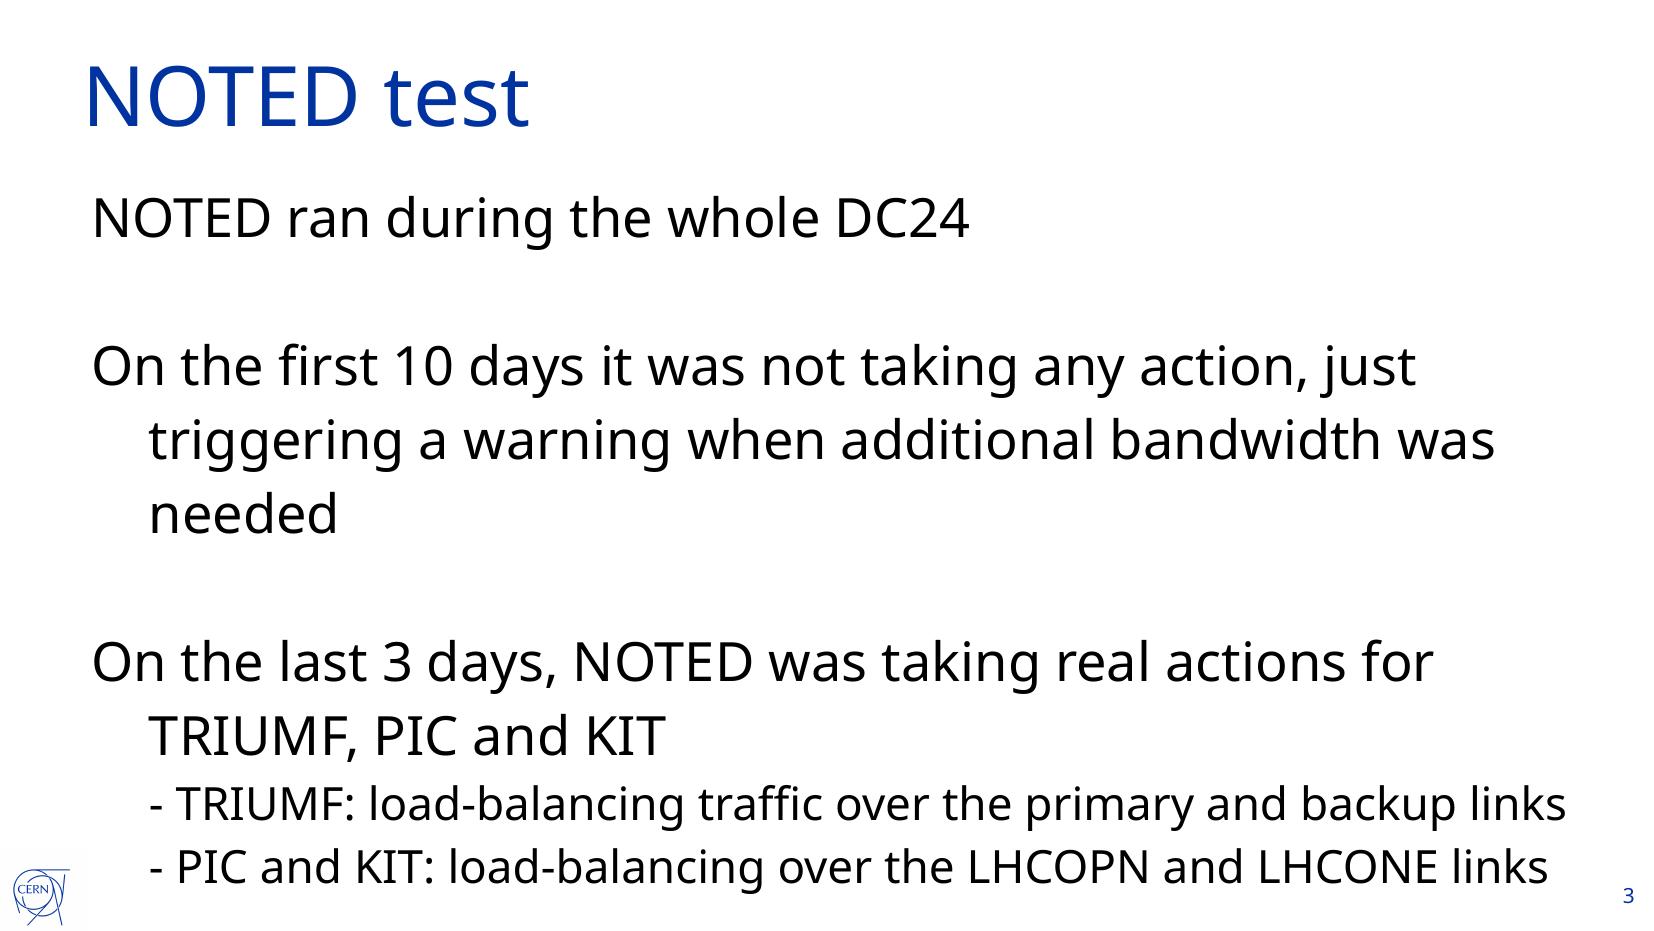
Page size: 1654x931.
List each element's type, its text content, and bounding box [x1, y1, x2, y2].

title NOTED test [82, 37, 1571, 247]
text_box NOTED ran during the whole DC24 On the first 10 days it was not taking any action, just triggering a warning when additional bandwidth was needed On the last 3 days, NOTED was taking real actions for TRIUMF, PIC and KIT - TRIUMF: load-balancing traffic over the primary and backup links - PIC and KIT: load-balancing over the LHCOPN and LHCONE links [76, 172, 1601, 931]
picture [0, 850, 76, 931]
